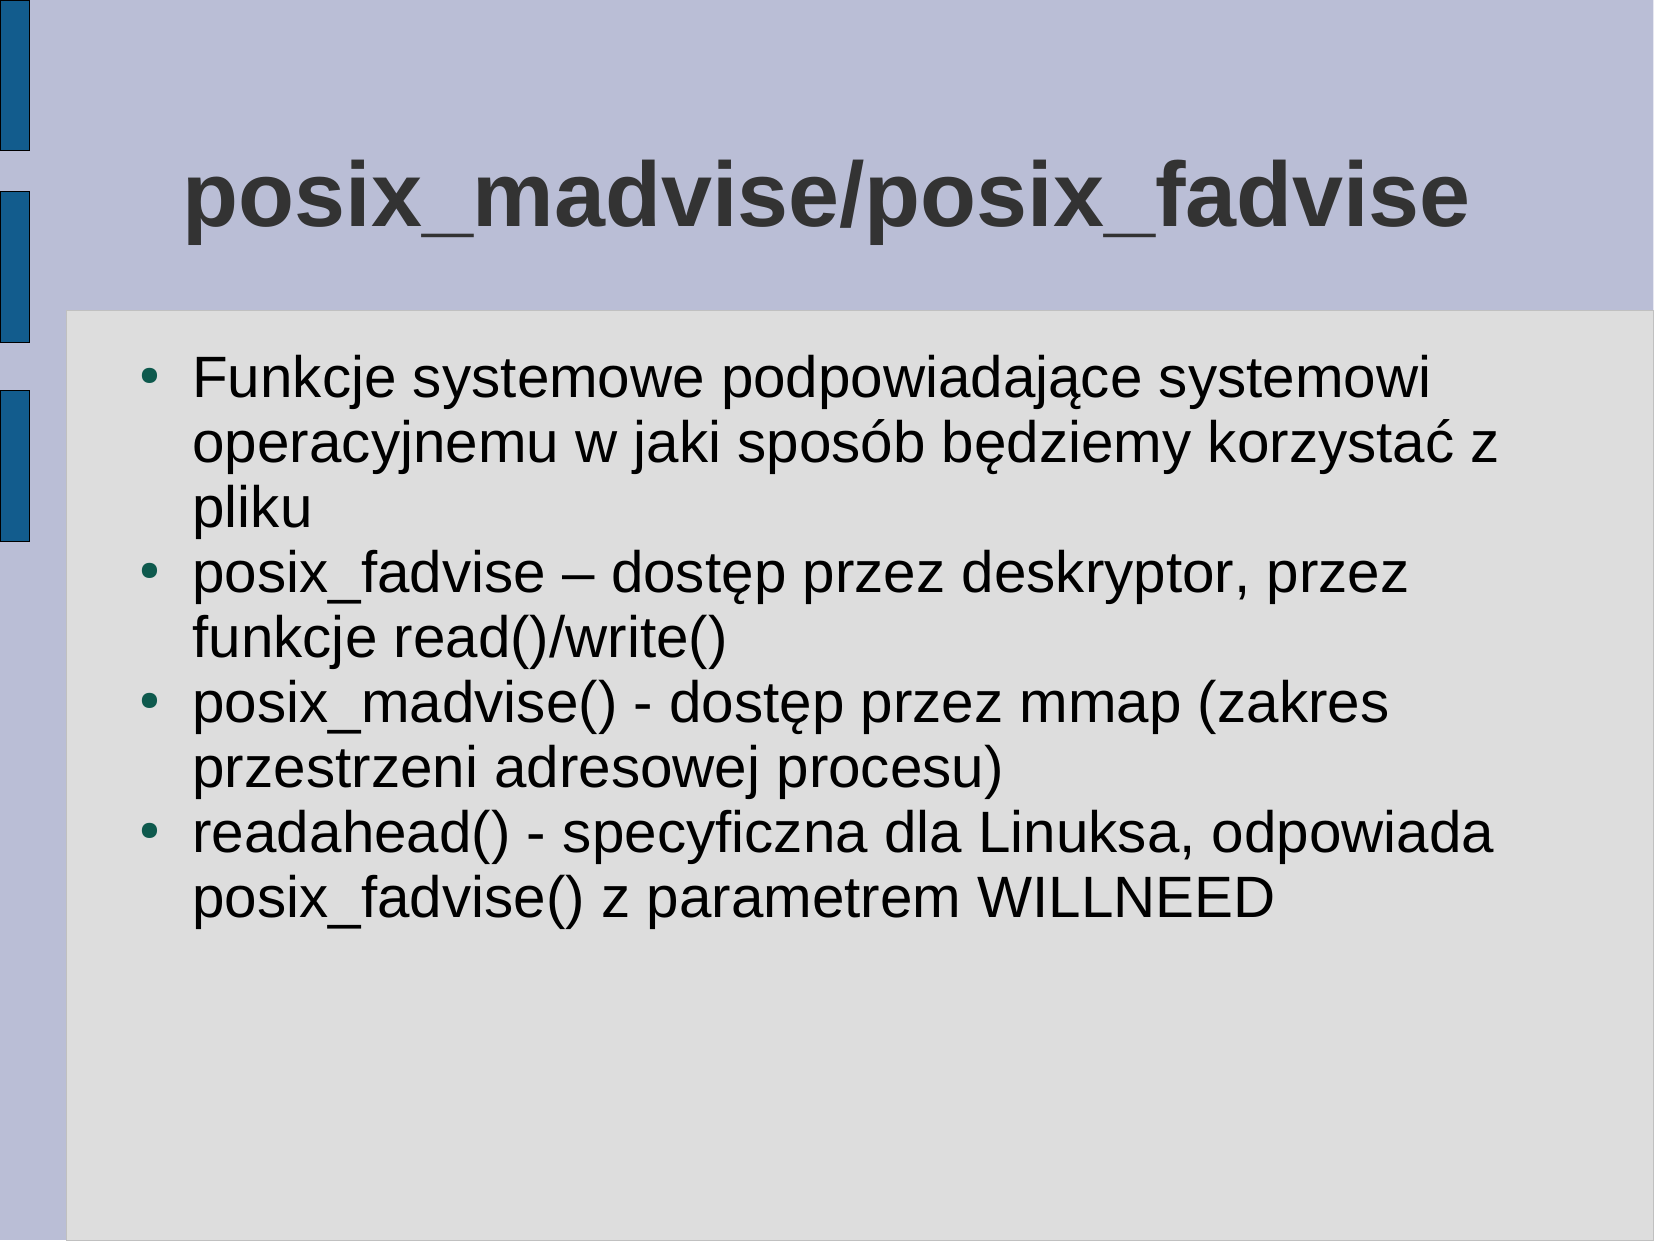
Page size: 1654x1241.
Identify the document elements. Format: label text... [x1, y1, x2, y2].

list Funkcje systemowe podpowiadające systemowi operacyjnemu w jaki sposób będziemy korzystać z pliku posix_fadvise – dostęp przez deskryptor, przez funkcje read()/write() posix_madvise() - dostęp przez mmap (zakres przestrzeni adresowej procesu) readahead() - specyficzna dla Linuksa, odpowiada posix_fadvise() z parametrem WILLNEED [121, 344, 1534, 1127]
title posix_madvise/posix_fadvise [121, 91, 1534, 299]
